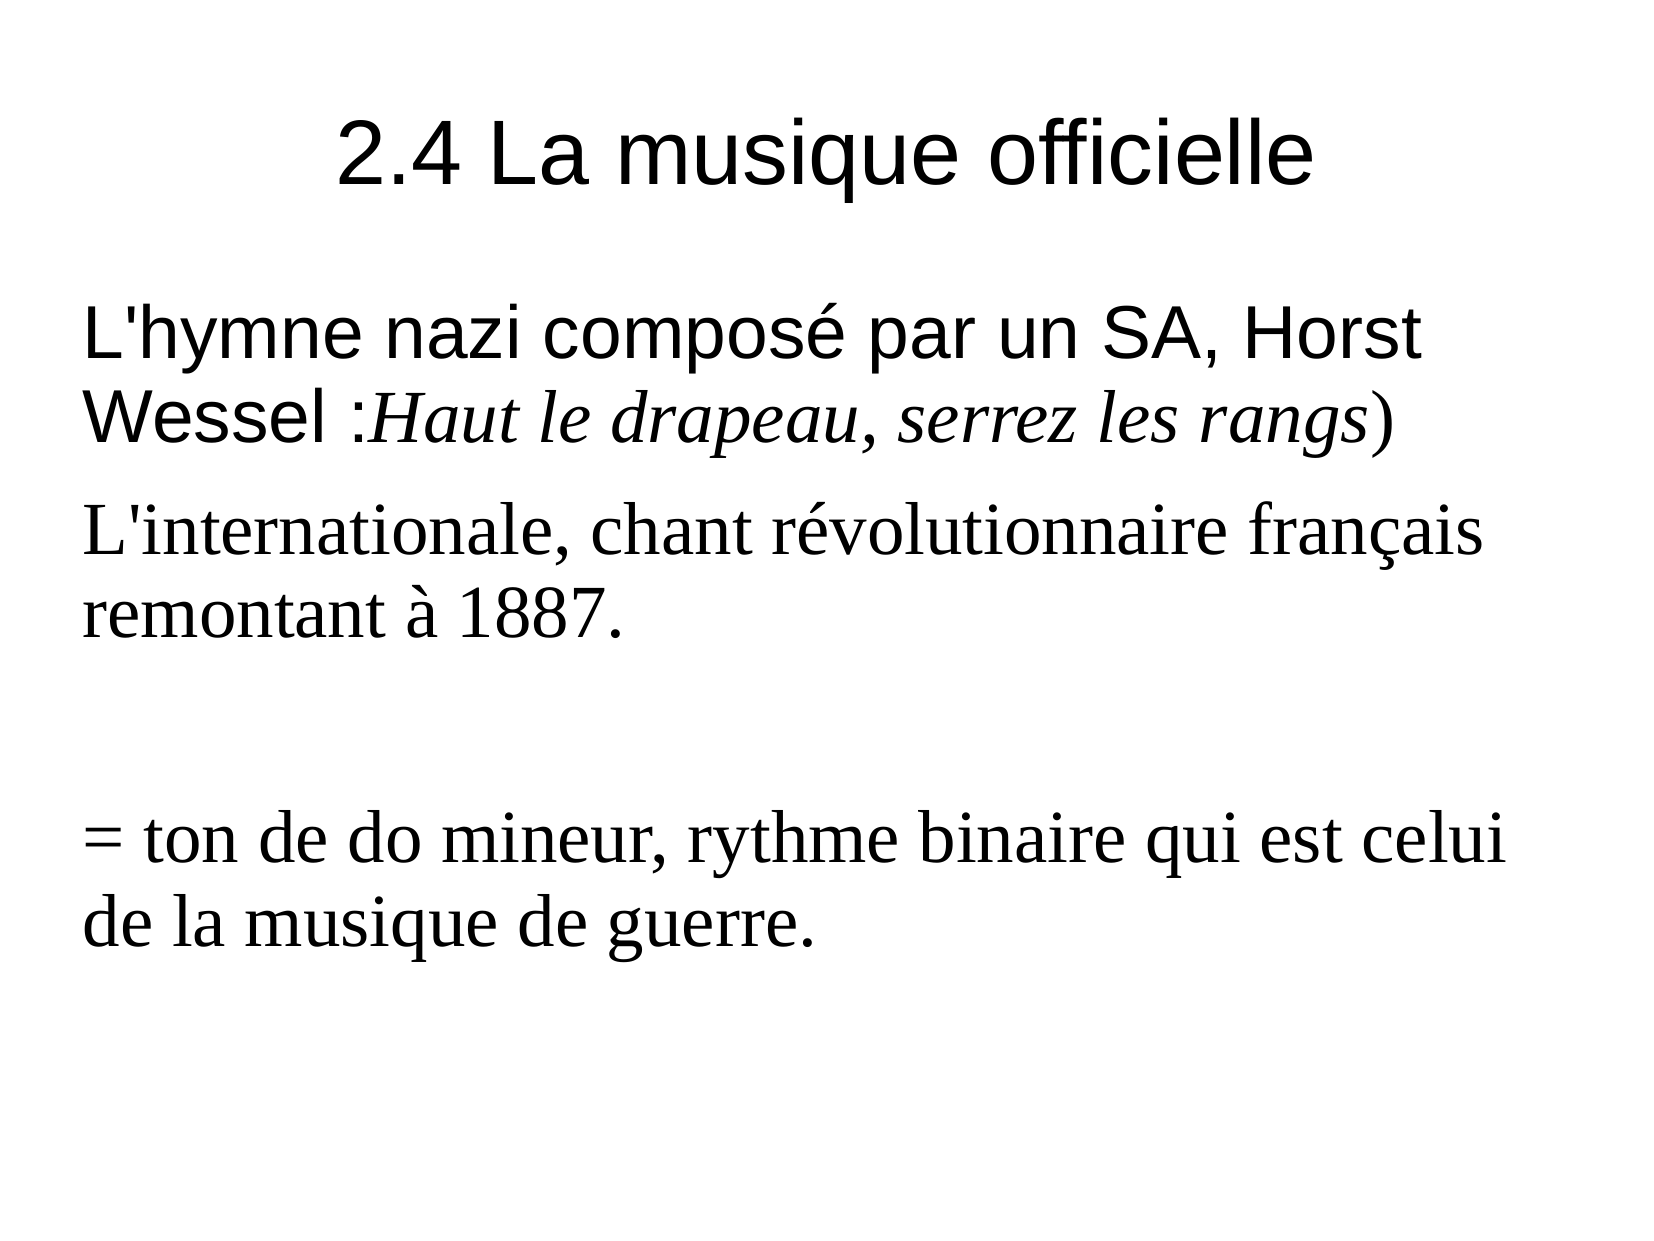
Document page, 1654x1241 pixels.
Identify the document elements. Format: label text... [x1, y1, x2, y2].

title 2.4 La musique officielle [82, 49, 1571, 257]
list L'hymne nazi composé par un SA, Horst Wessel :Haut le drapeau, serrez les rangs) L'internationale, chant révolutionnaire français remontant à 1887. = ton de do mineur, rythme binaire qui est celui de la musique de guerre. [82, 290, 1571, 1010]
